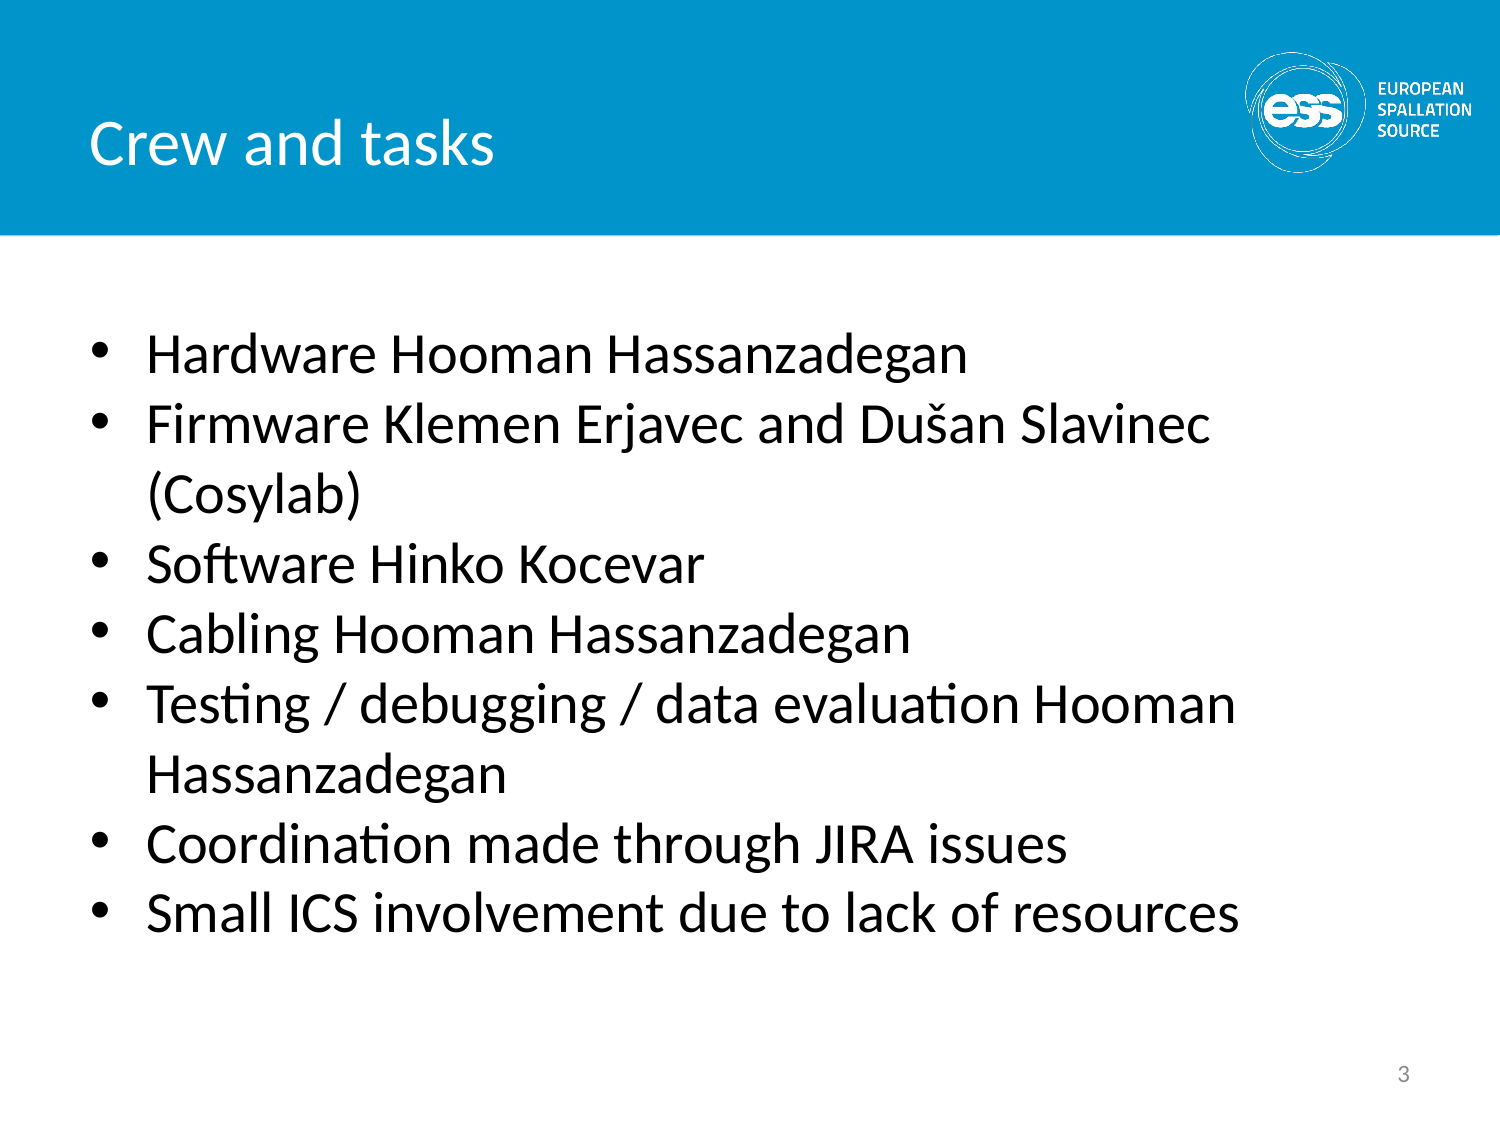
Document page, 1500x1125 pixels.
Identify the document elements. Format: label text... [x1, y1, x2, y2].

picture [1432, 125, 1438, 136]
picture [1436, 104, 1444, 115]
text_box Crew and tasks [75, 45, 1246, 233]
picture [1379, 83, 1385, 94]
picture [1422, 125, 1428, 134]
picture [1454, 83, 1458, 94]
picture [1409, 104, 1415, 115]
text_box Hardware Hooman Hassanzadegan Firmware Klemen Erjavec and Dušan Slavinec (Cosylab) Software Hinko Kocevar Cabling Hooman Hassanzadegan Testing / debugging / data evaluation Hooman Hassanzadegan Coordination made through JIRA issues Small ICS involvement due to lack of resources [74, 262, 1425, 1005]
picture [1423, 83, 1430, 94]
picture [1264, 94, 1342, 127]
picture [1398, 109, 1406, 115]
picture [1418, 104, 1423, 115]
picture [1443, 86, 1450, 93]
picture [1400, 83, 1407, 94]
picture [1389, 104, 1393, 115]
text_box <number> [1074, 1042, 1425, 1103]
